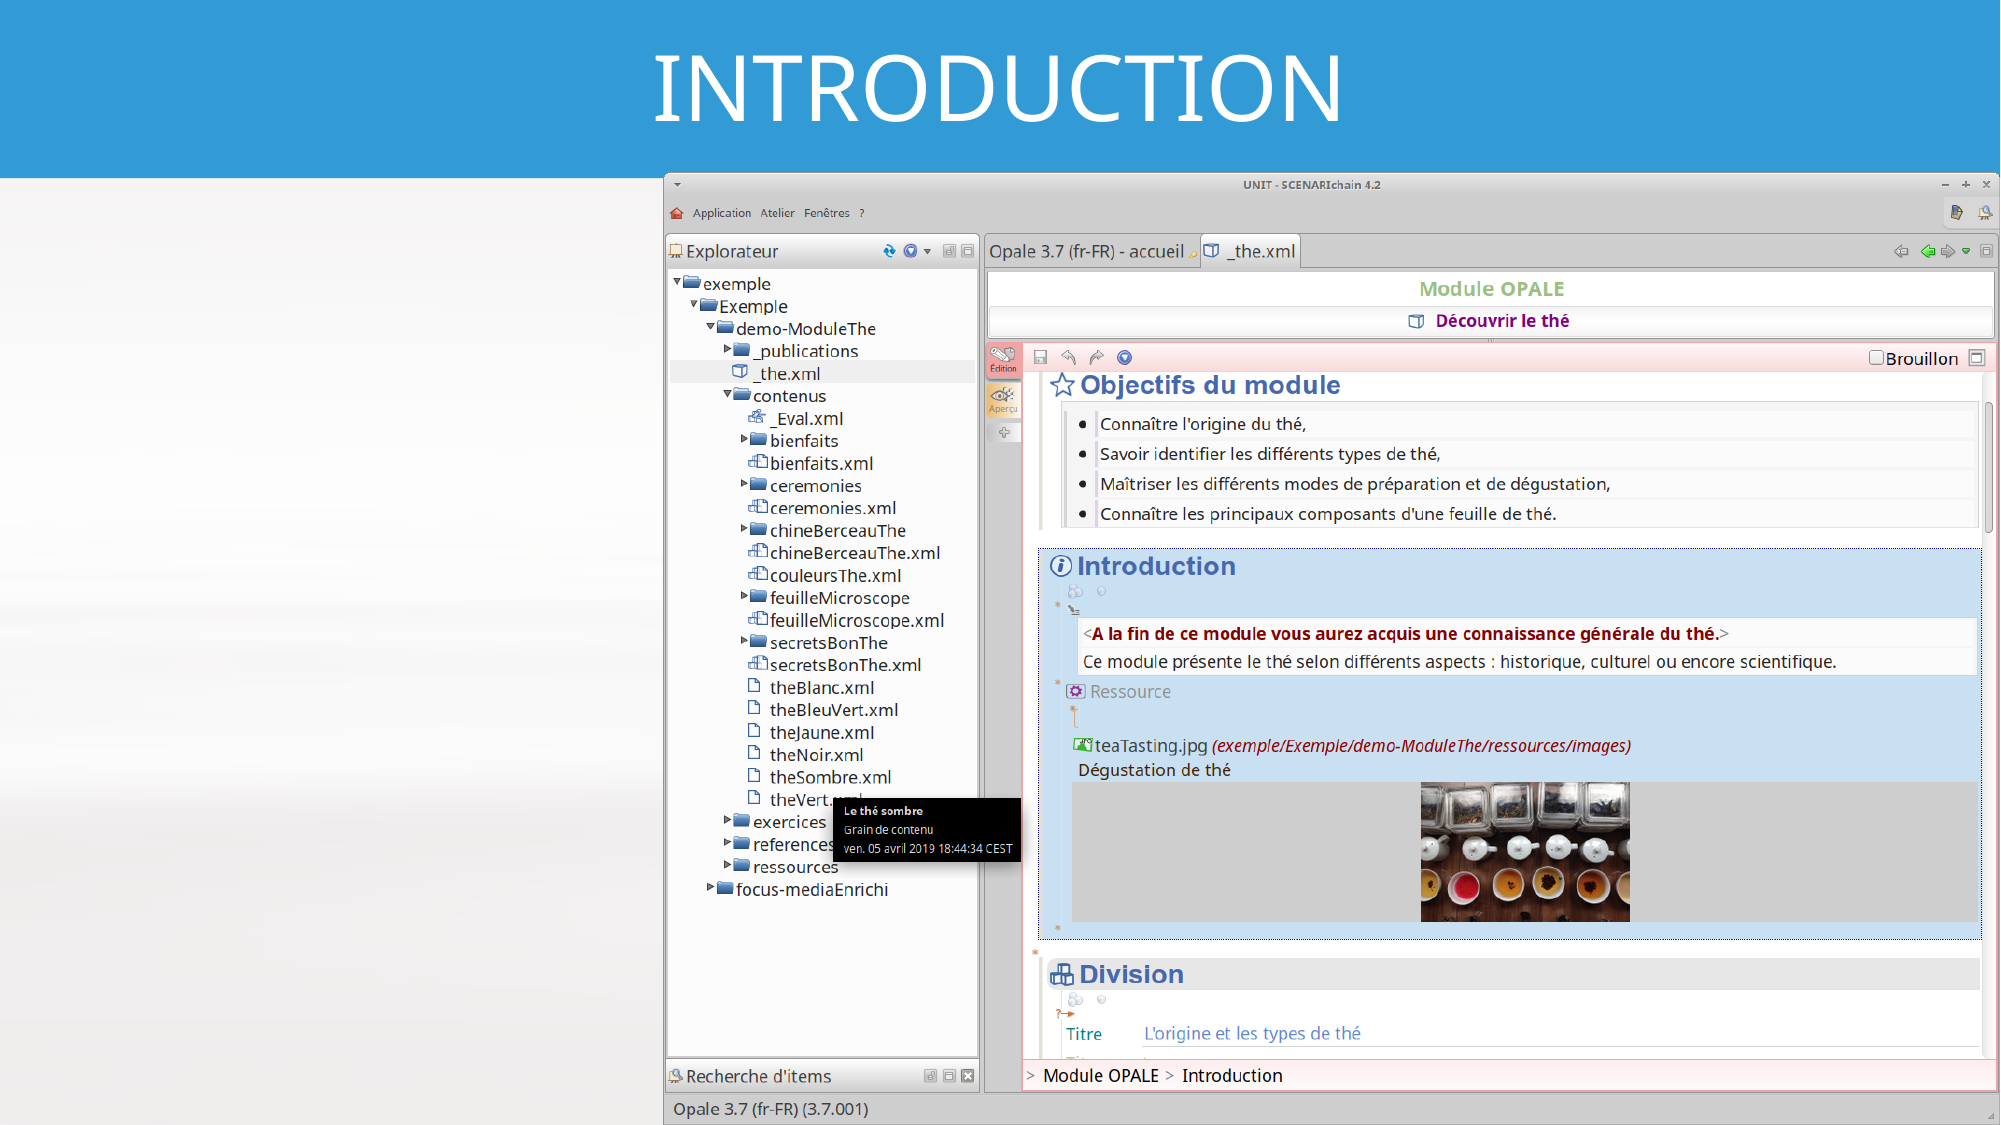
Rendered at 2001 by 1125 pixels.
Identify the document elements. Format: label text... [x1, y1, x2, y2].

picture [663, 172, 2000, 1125]
text_box Introduction [0, 0, 2000, 173]
